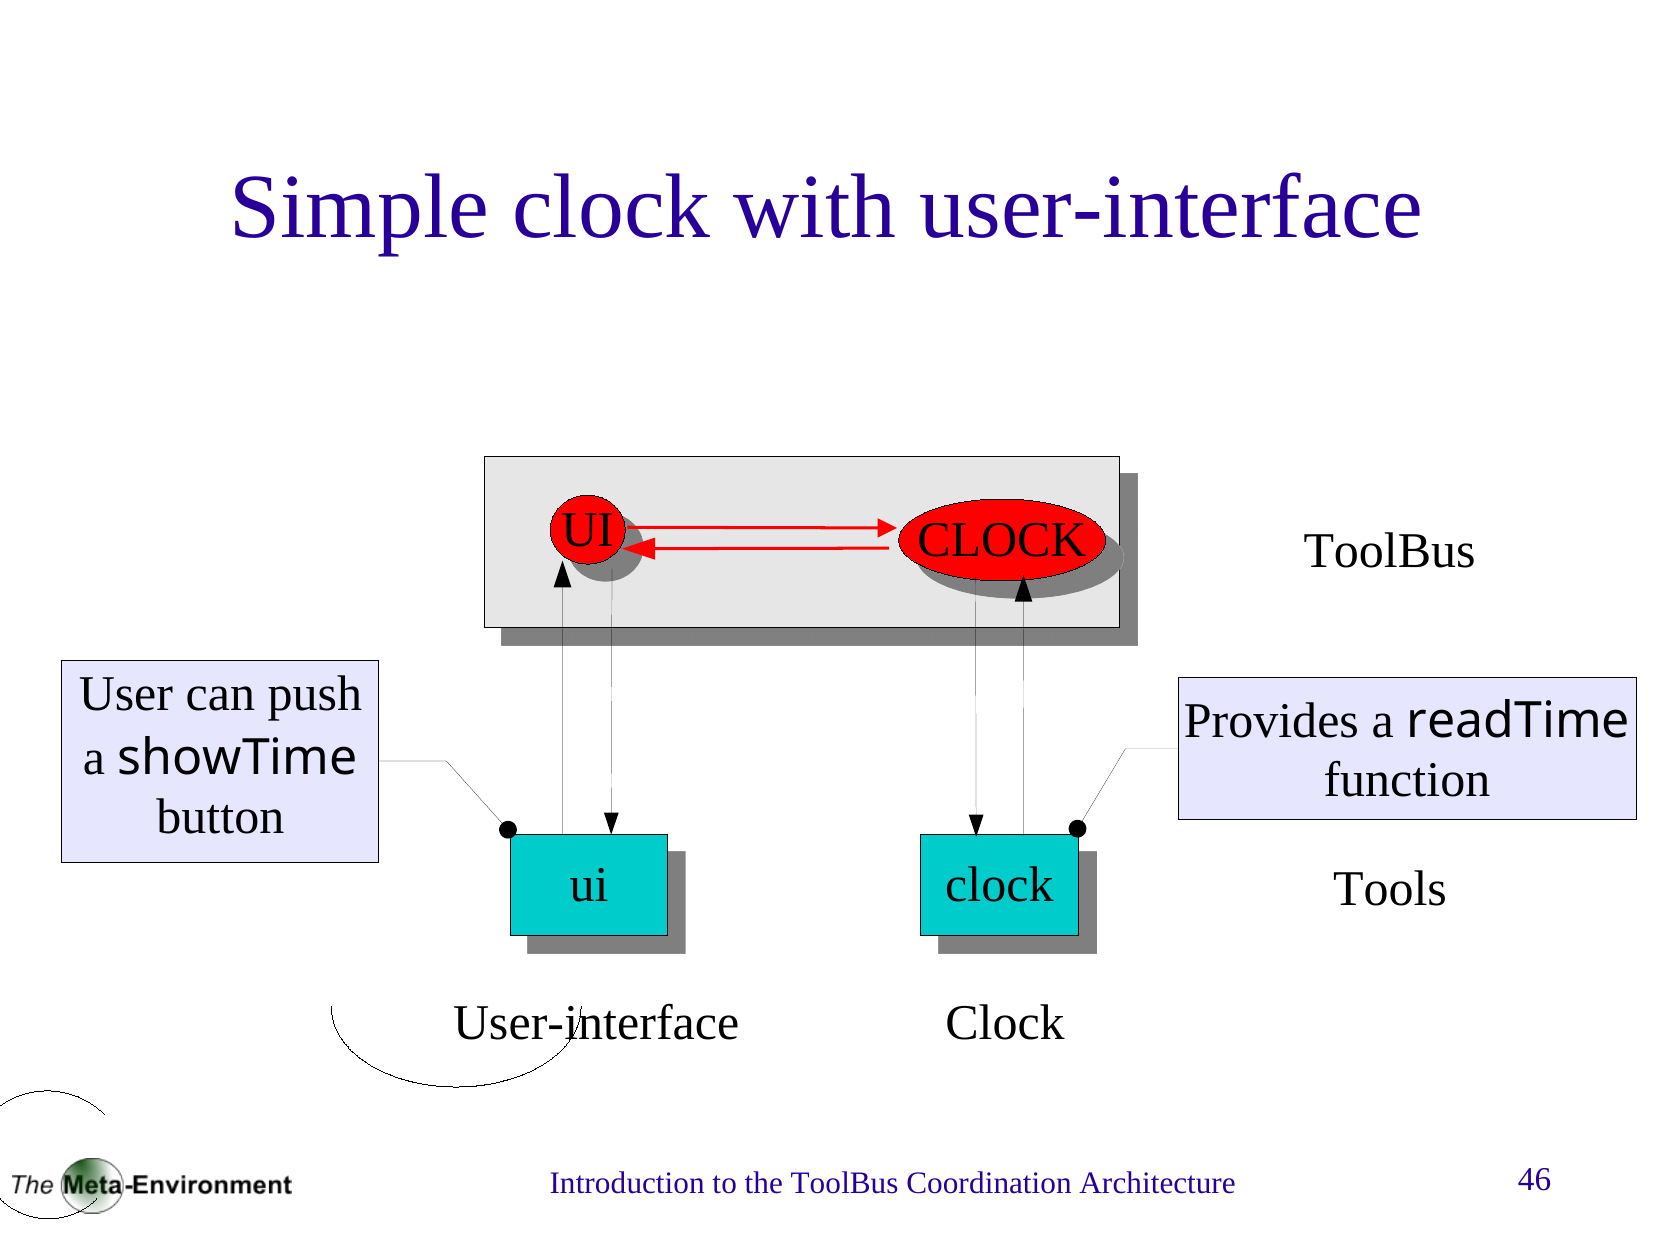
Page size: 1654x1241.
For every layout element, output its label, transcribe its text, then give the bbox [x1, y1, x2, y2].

text_box clock [920, 834, 1079, 936]
title Simple clock with user-interface [121, 102, 1534, 311]
text_box UI [550, 495, 626, 565]
text_box [976, 580, 1023, 628]
text_box User can push a showTime button [61, 660, 379, 863]
picture [12, 1158, 292, 1214]
text_box User-interface [453, 995, 740, 1056]
text_box ui [510, 834, 668, 936]
text_box Tools [1333, 861, 1448, 922]
text_box CLOCK [898, 499, 1106, 581]
text_box [484, 456, 1120, 628]
text_box Clock [945, 994, 1129, 1056]
text_box ToolBus [1303, 523, 1477, 584]
text_box Provides a readTime function [1178, 677, 1637, 820]
